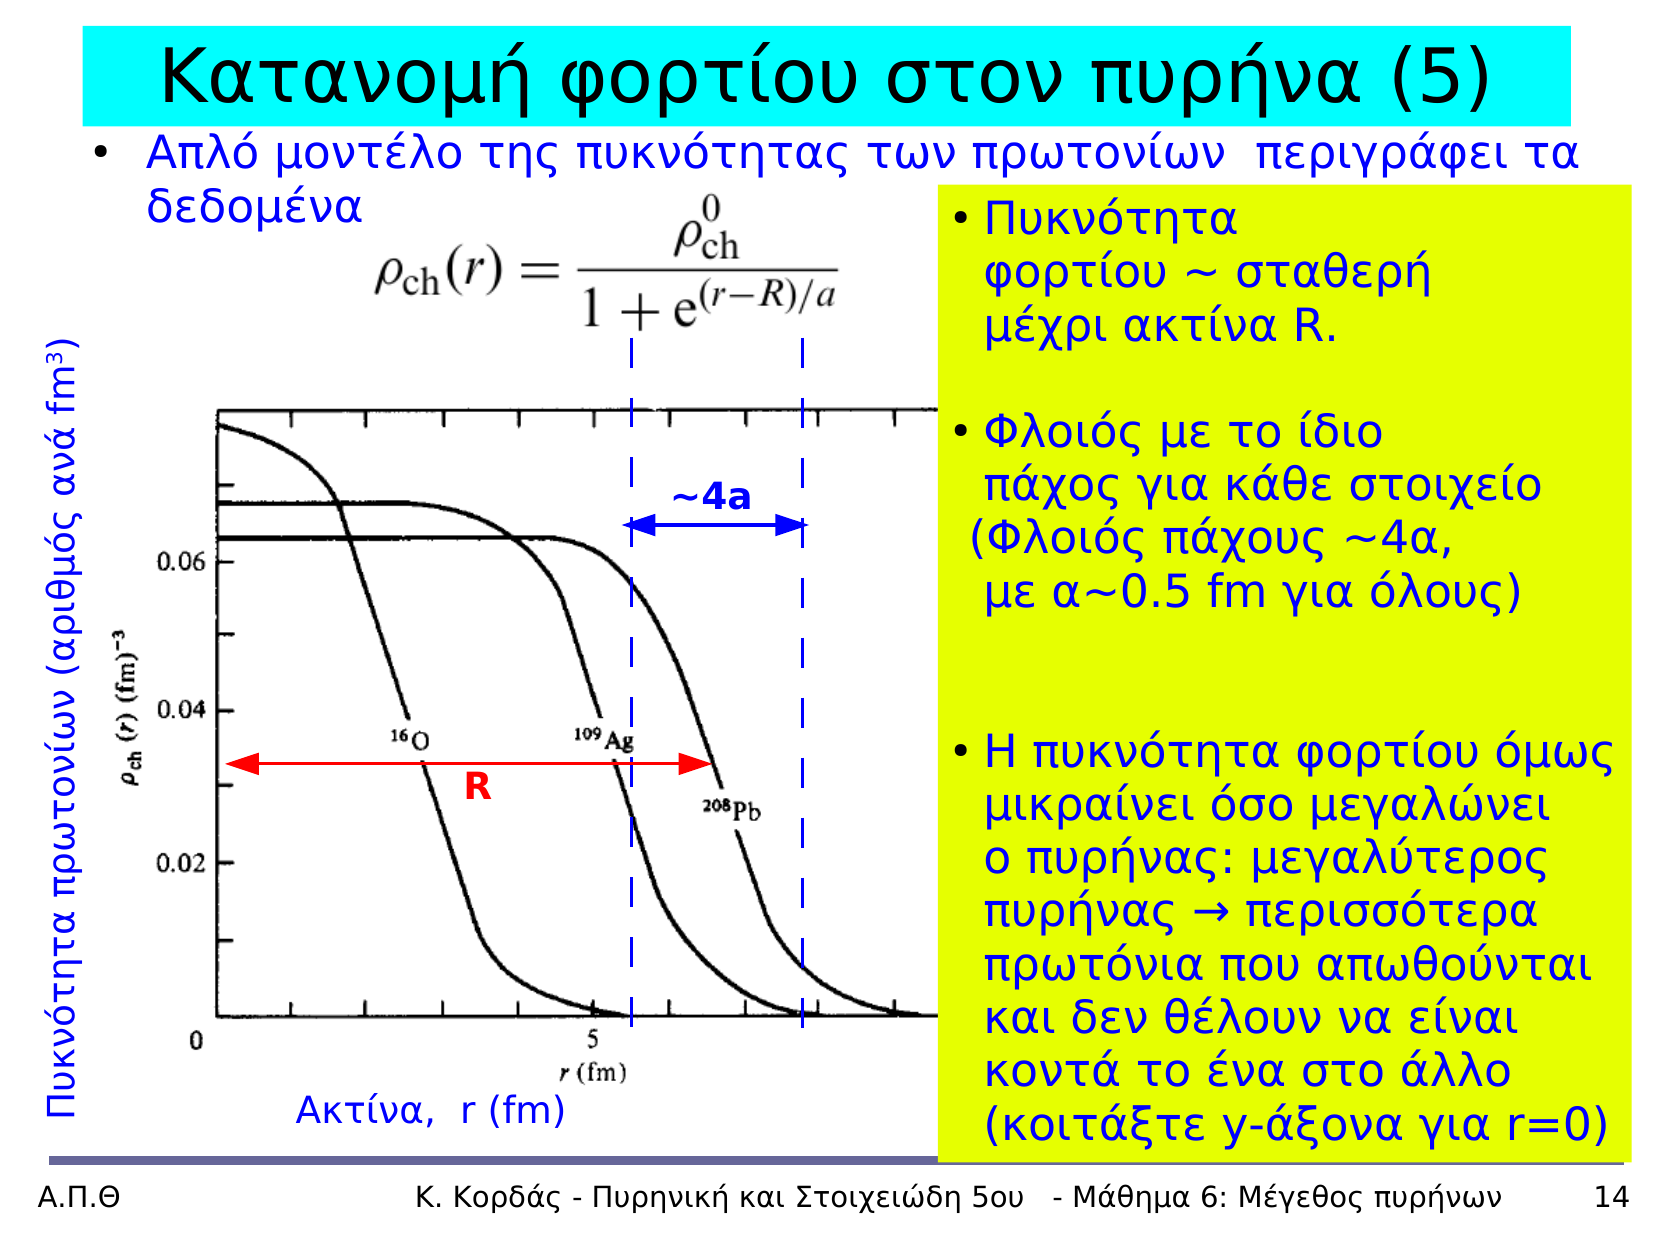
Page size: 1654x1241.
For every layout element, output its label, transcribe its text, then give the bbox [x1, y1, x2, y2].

text_box Πυκνότητα πρωτονίων (αριθμός ανά fm3) [32, 197, 93, 1136]
text_box ~4a [655, 467, 796, 527]
title Κατανομή φορτίου στον πυρήνα (5) [82, 25, 1571, 126]
list Απλό μοντέλο της πυκνότητας των πρωτονίων περιγράφει τα δεδομένα: [75, 126, 1613, 1088]
picture [365, 185, 849, 339]
picture [108, 388, 937, 1088]
text_box Ακτίνα, r (fm) [280, 1088, 656, 1141]
text_box Πυκνότητα φορτίου ~ σταθερή μέχρι ακτίνα R. Φλοιός με το ίδιο πάχος για κάθε στοιχείο (Φλοιός πάχους ~4α, με α~0.5 fm για όλους) Η πυκνότητα φορτίου όμως μικραίνει όσο μεγαλώνει ο πυρήνας: μεγαλύτερος πυρήνας → περισσότερα πρωτόνια που απωθούνται και δεν θέλουν να είναι κοντά το ένα στο άλλο (κοιτάξτε y-άξονα για r=0) [937, 184, 1632, 1163]
text_box R [448, 757, 637, 816]
